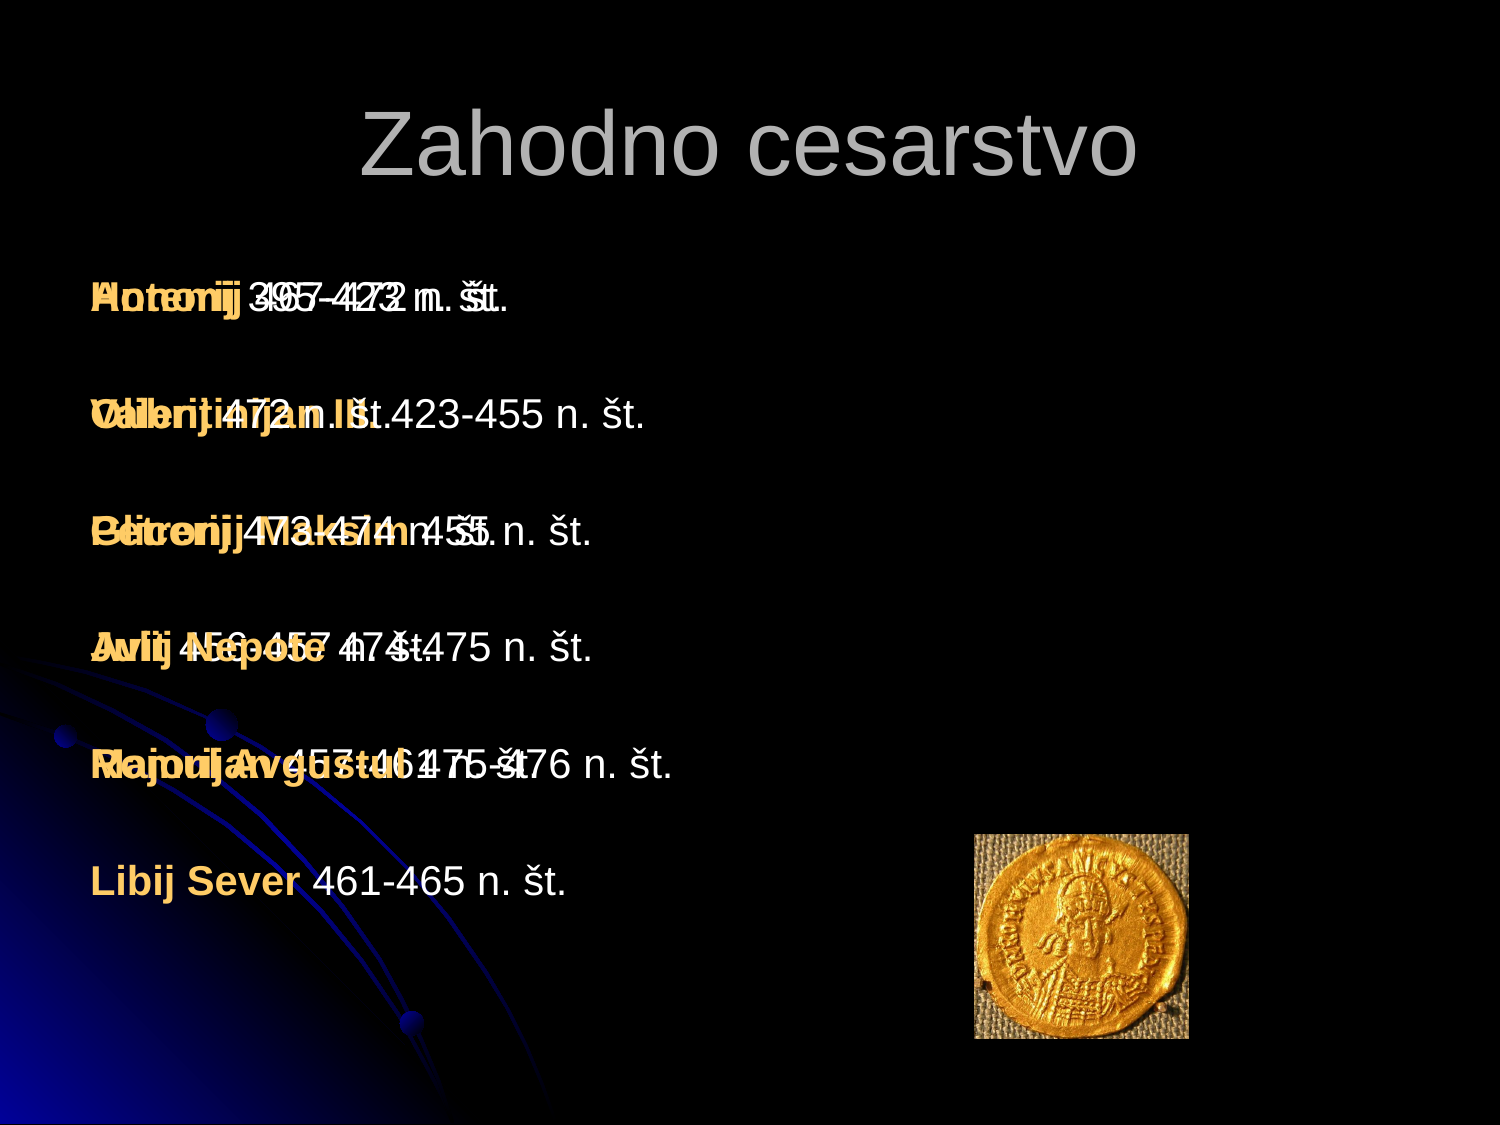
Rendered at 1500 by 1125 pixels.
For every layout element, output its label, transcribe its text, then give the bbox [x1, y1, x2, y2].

list Antemij 467-472 n. št. Olibrij 472 n. št. Glicerij 473-474 n. št. Julij Nepote 474-475 n. št. Romul Avgustul 475-476 n. št. [75, 262, 1425, 1006]
title Zahodno cesarstvo [75, 45, 1425, 233]
picture [974, 834, 1189, 1039]
